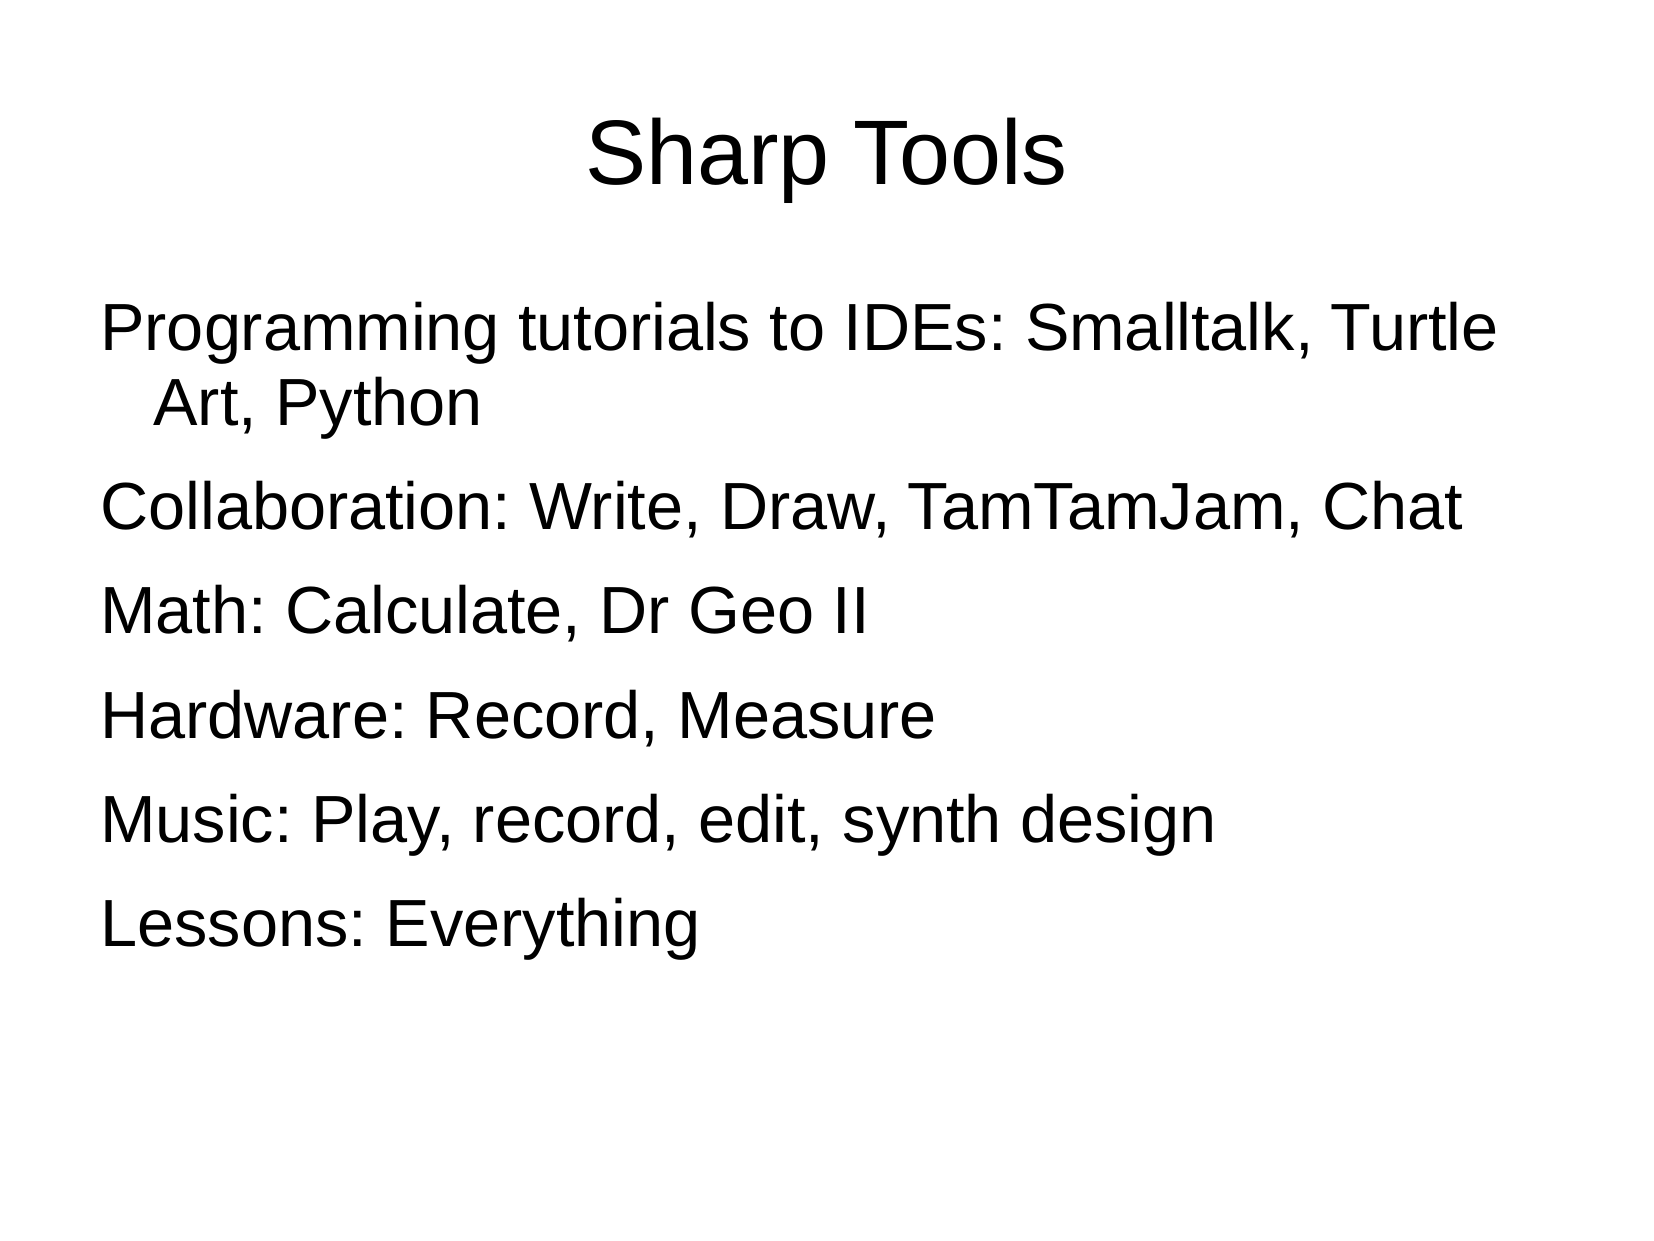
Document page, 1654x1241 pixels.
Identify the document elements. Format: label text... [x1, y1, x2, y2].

title Sharp Tools [82, 56, 1571, 250]
list Programming tutorials to IDEs: Smalltalk, Turtle Art, Python Collaboration: Write, Draw, TamTamJam, Chat Math: Calculate, Dr Geo II Hardware: Record, Measure Music: Play, record, edit, synth design Lessons: Everything [82, 290, 1571, 1094]
